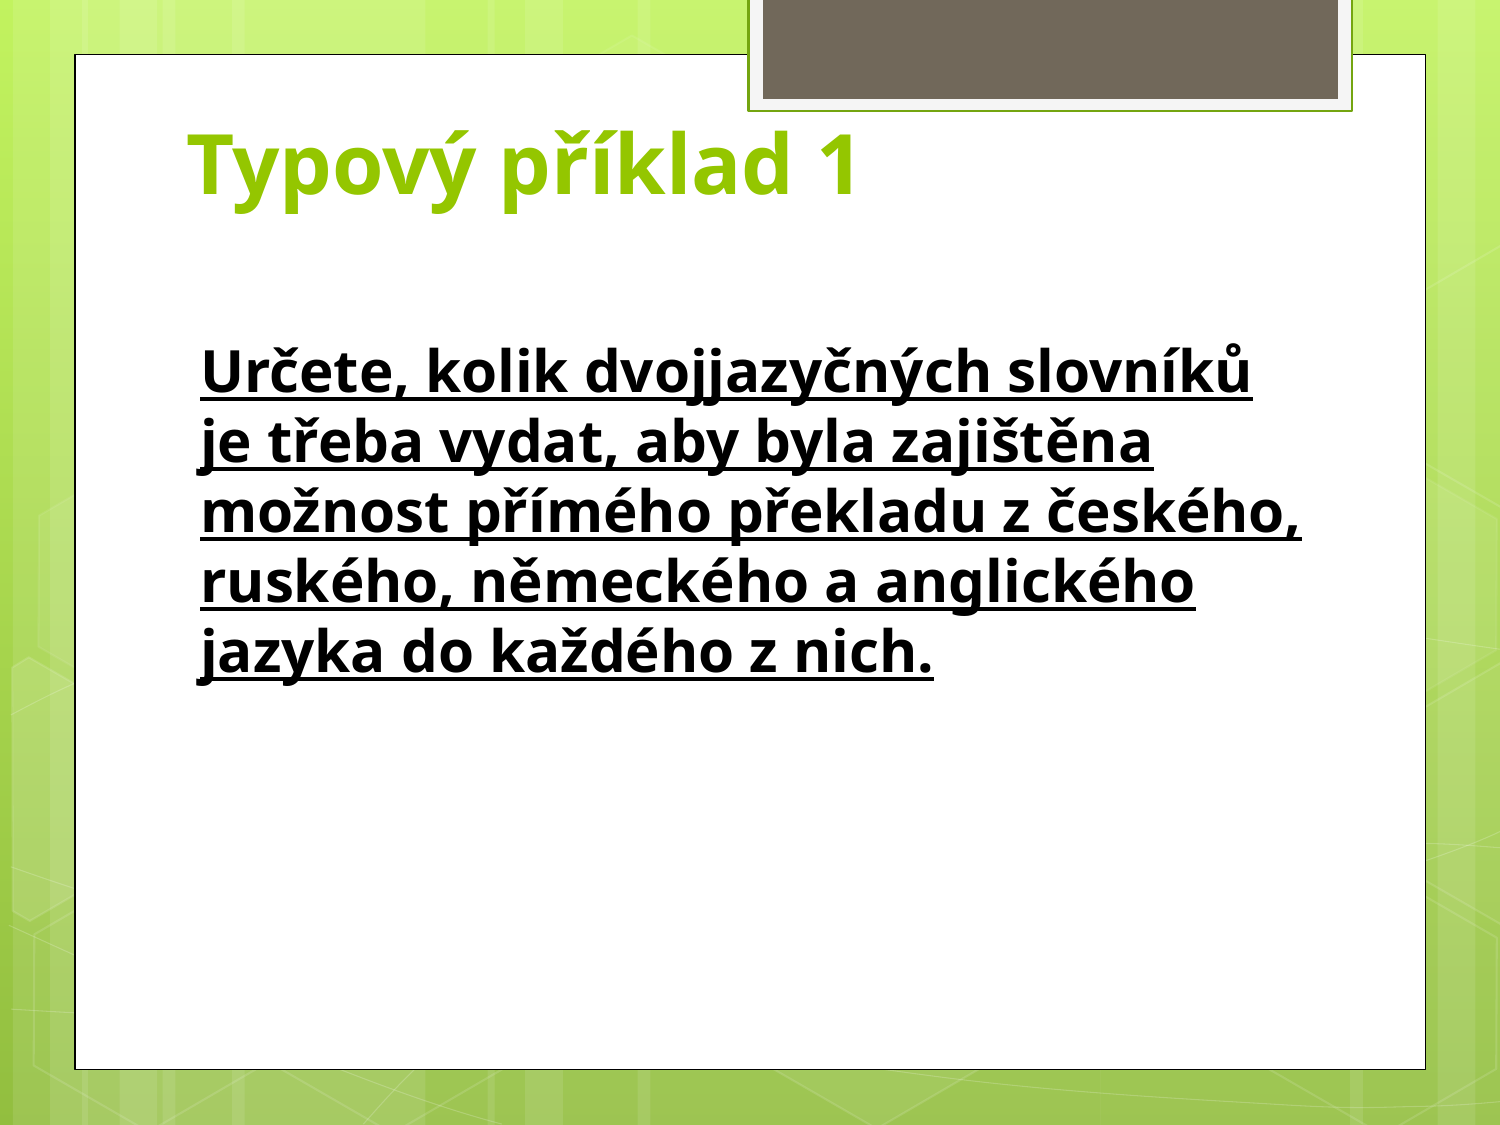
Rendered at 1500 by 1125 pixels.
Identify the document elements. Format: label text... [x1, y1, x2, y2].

title Typový příklad 1 [171, 30, 1415, 219]
text_box Určete, kolik dvojjazyčných slovníků je třeba vydat, aby byla zajištěna možnost přímého překladu z českého, ruského, německého a anglického jazyka do každého z nich. [185, 326, 1331, 691]
